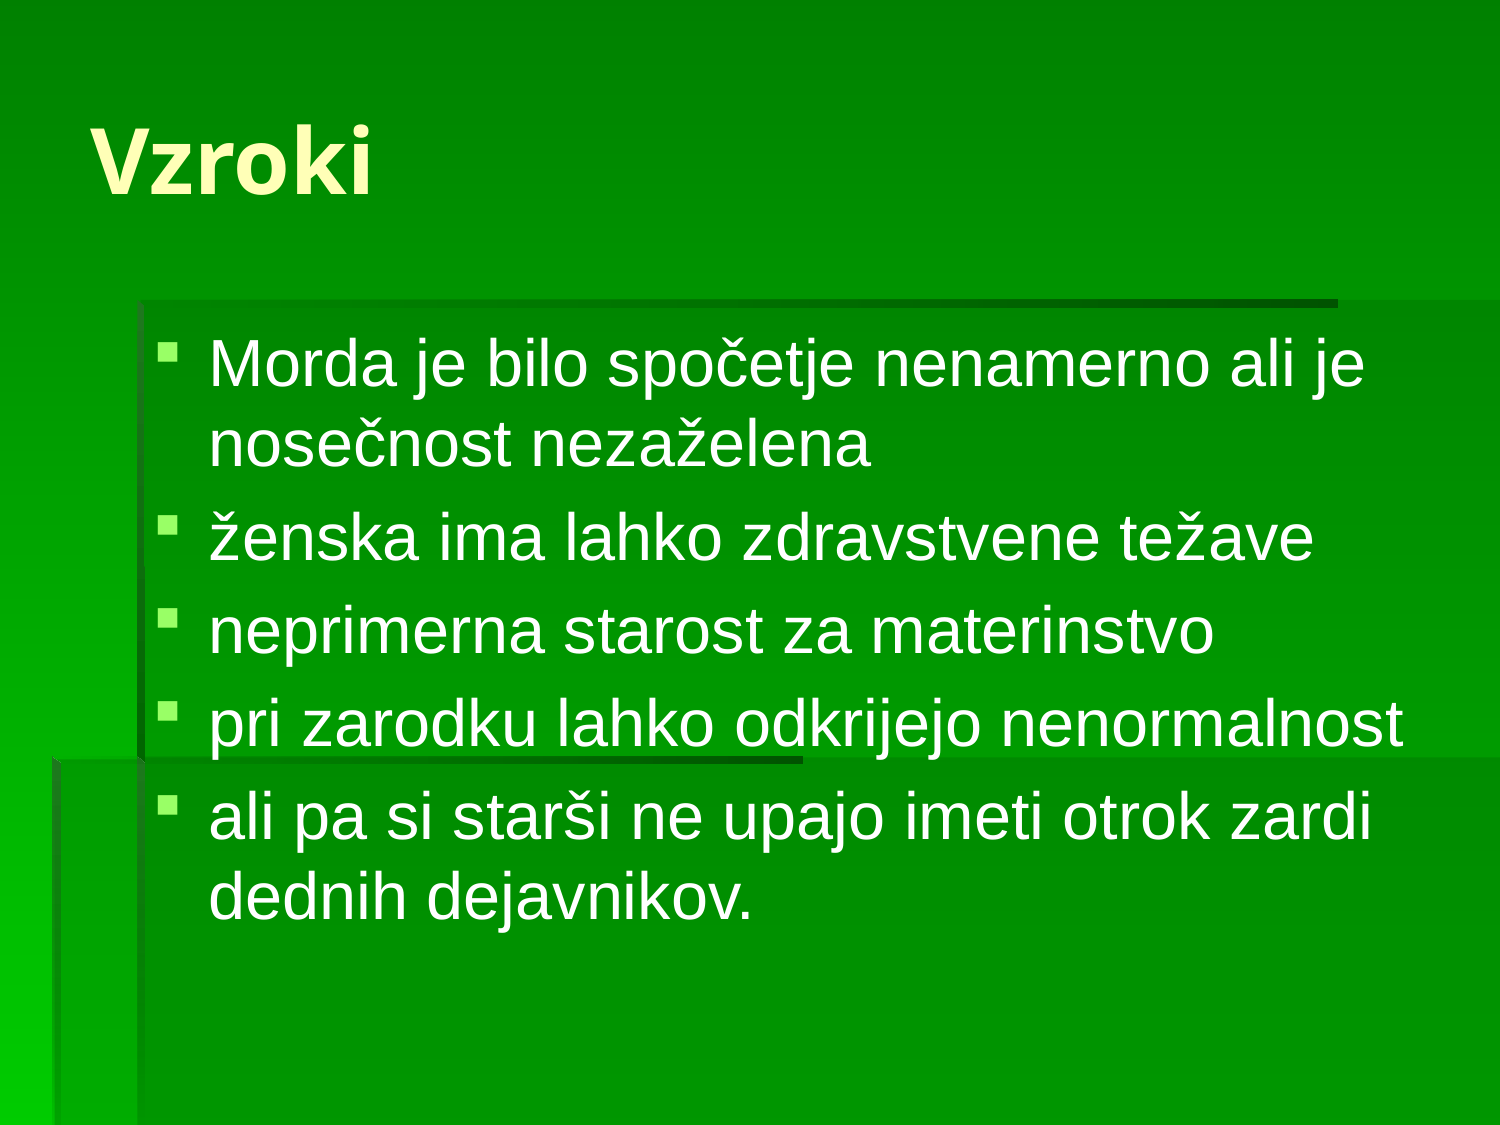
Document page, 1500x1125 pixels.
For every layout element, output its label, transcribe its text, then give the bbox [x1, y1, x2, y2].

title Vzroki [75, 40, 1451, 275]
list Morda je bilo spočetje nenamerno ali je nosečnost nezaželena ženska ima lahko zdravstvene težave neprimerna starost za materinstvo pri zarodku lahko odkrijejo nenormalnost ali pa si starši ne upajo imeti otrok zardi dednih dejavnikov. [137, 312, 1451, 1000]
